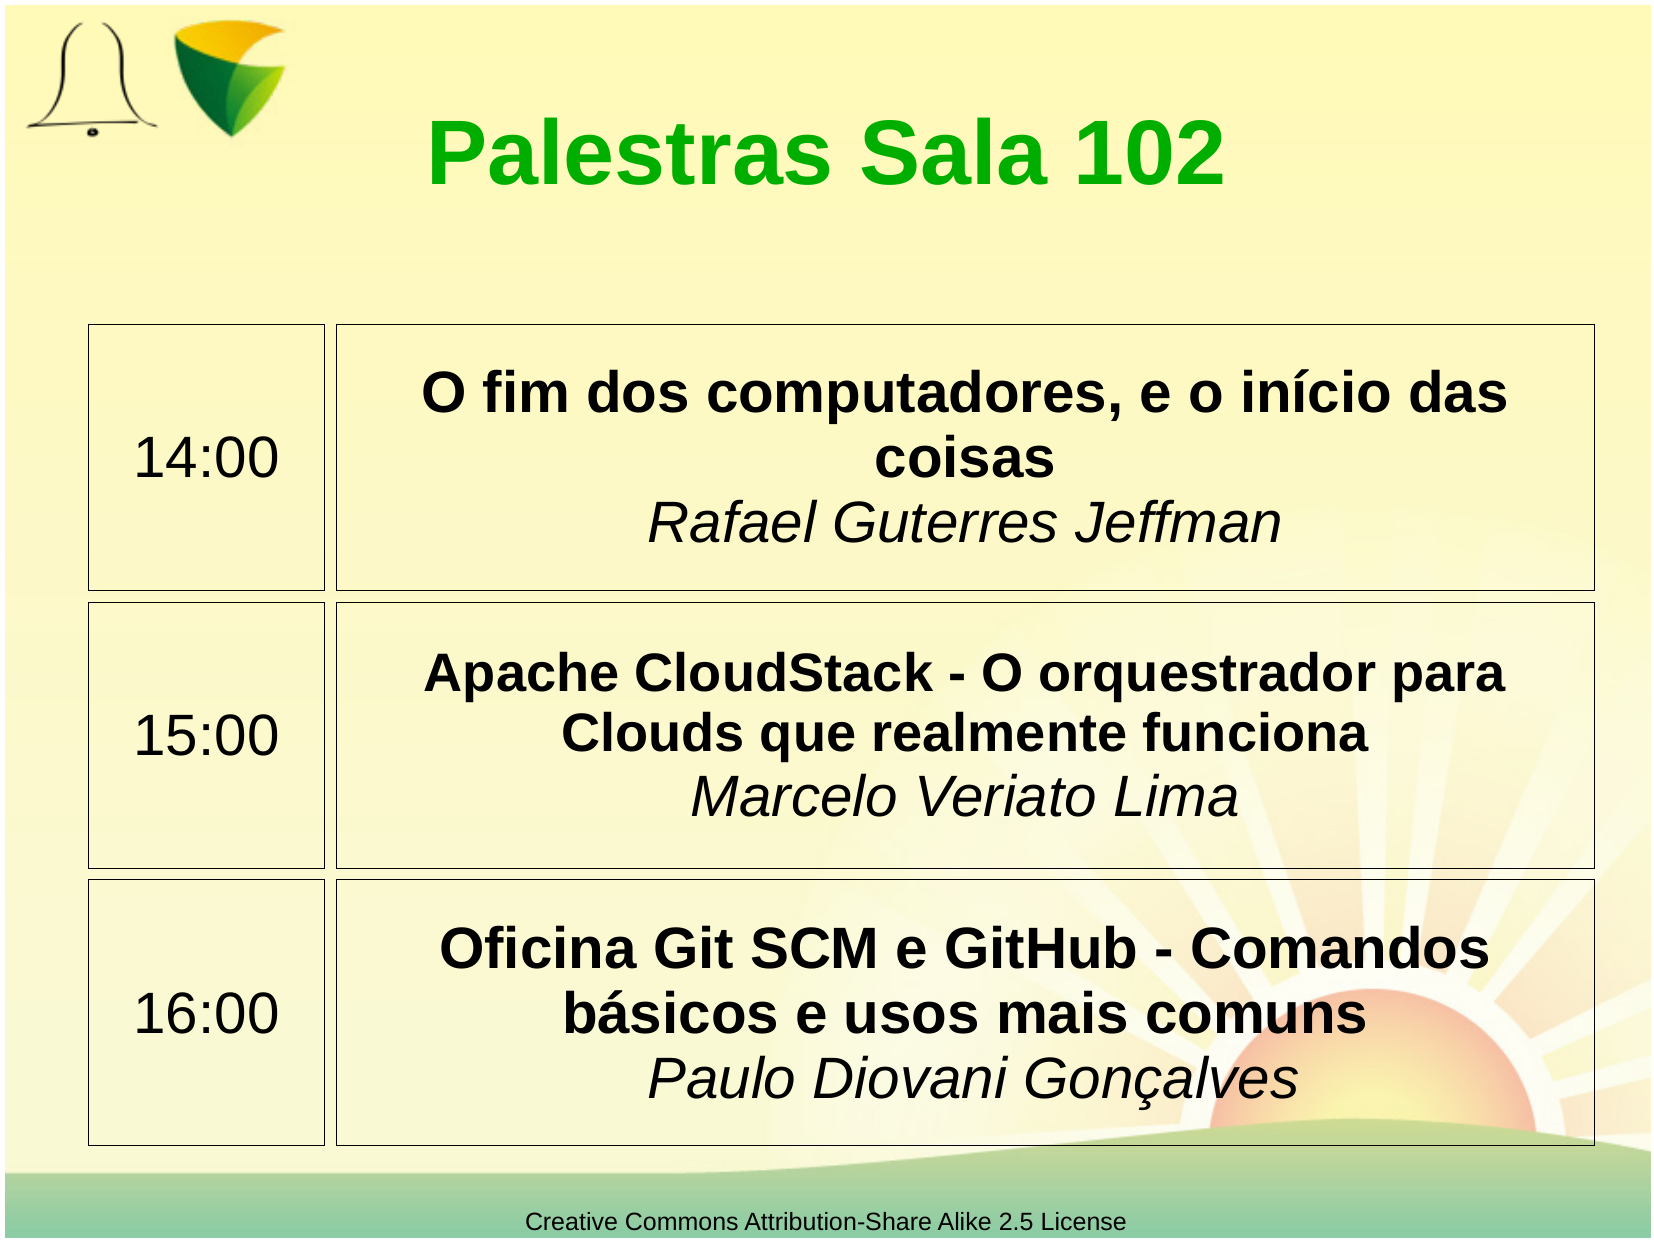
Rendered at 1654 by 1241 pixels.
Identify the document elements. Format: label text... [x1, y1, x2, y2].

text_box 14:00 [88, 324, 325, 591]
text_box 16:00 [88, 879, 325, 1146]
text_box O fim dos computadores, e o início das coisas Rafael Guterres Jeffman [336, 324, 1595, 591]
picture [5, 5, 1651, 1238]
text_box Oficina Git SCM e GitHub - Comandos básicos e usos mais comuns Paulo Diovani Gonçalves [336, 879, 1595, 1146]
text_box 15:00 [88, 602, 325, 869]
text_box Apache CloudStack - O orquestrador para Clouds que realmente funciona Marcelo Veriato Lima [336, 602, 1595, 869]
title Palestras Sala 102 [82, 49, 1571, 257]
